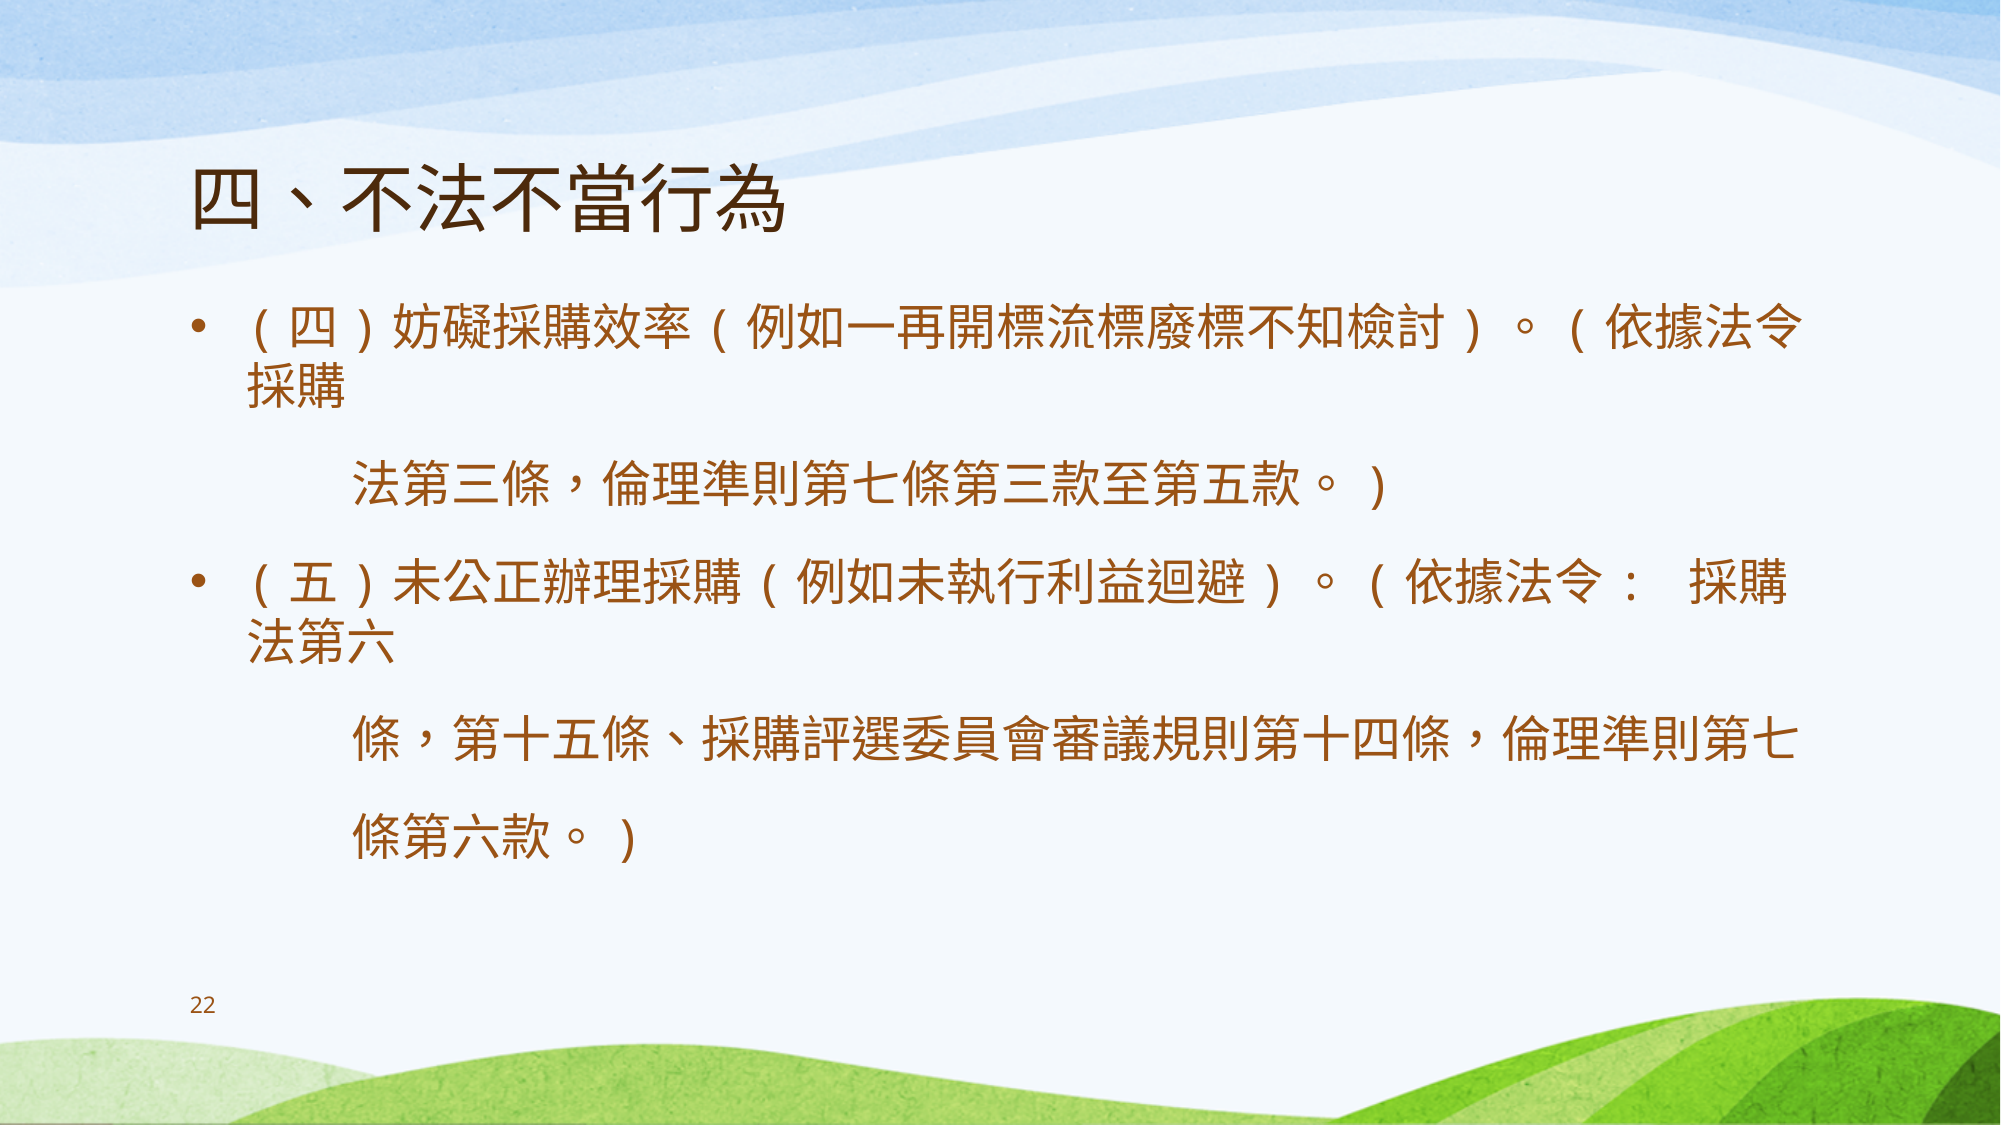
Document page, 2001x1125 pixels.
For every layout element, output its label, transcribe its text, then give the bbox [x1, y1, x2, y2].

title 四、不法不當行為 [174, 50, 1825, 250]
picture [0, 0, 2001, 1125]
slide_number <編號> [174, 987, 300, 1025]
list (四)妨礙採購效率(例如一再開標流標廢標不知檢討)。(依據法令採購 法第三條，倫理準則第七條第三款至第五款。) (五)未公正辦理採購(例如未執行利益迴避)。(依據法令: 採購法第六 條，第十五條、採購評選委員會審議規則第十四條，倫理準則第七 條第六款。) [174, 287, 1825, 982]
